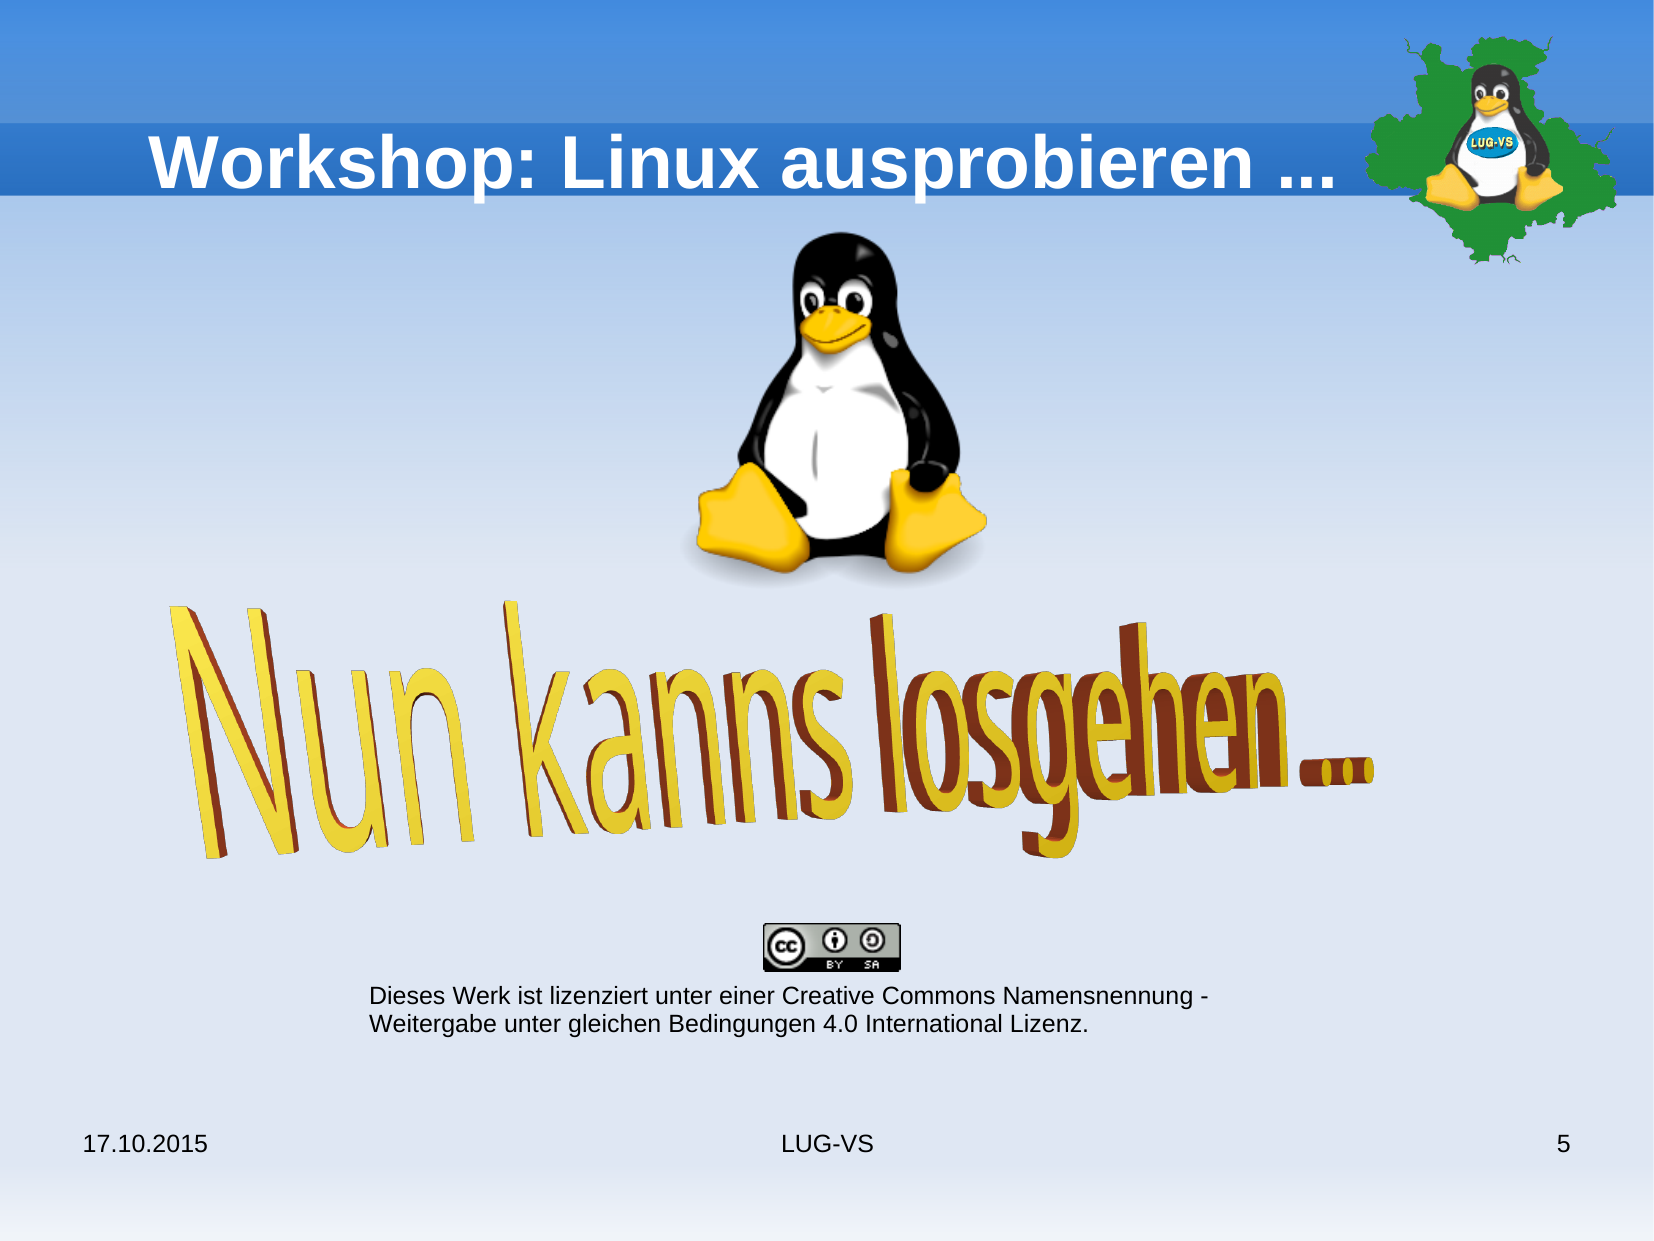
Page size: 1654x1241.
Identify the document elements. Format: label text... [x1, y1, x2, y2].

picture [0, 0, 1654, 1241]
title Workshop: Linux ausprobieren ... [0, 59, 1489, 267]
list [59, 321, 1548, 1093]
text_box Dieses Werk ist lizenziert unter einer Creative Commons Namensnennung - Weitergabe unter gleichen Bedingungen 4.0 International Lizenz. [354, 974, 1329, 1046]
